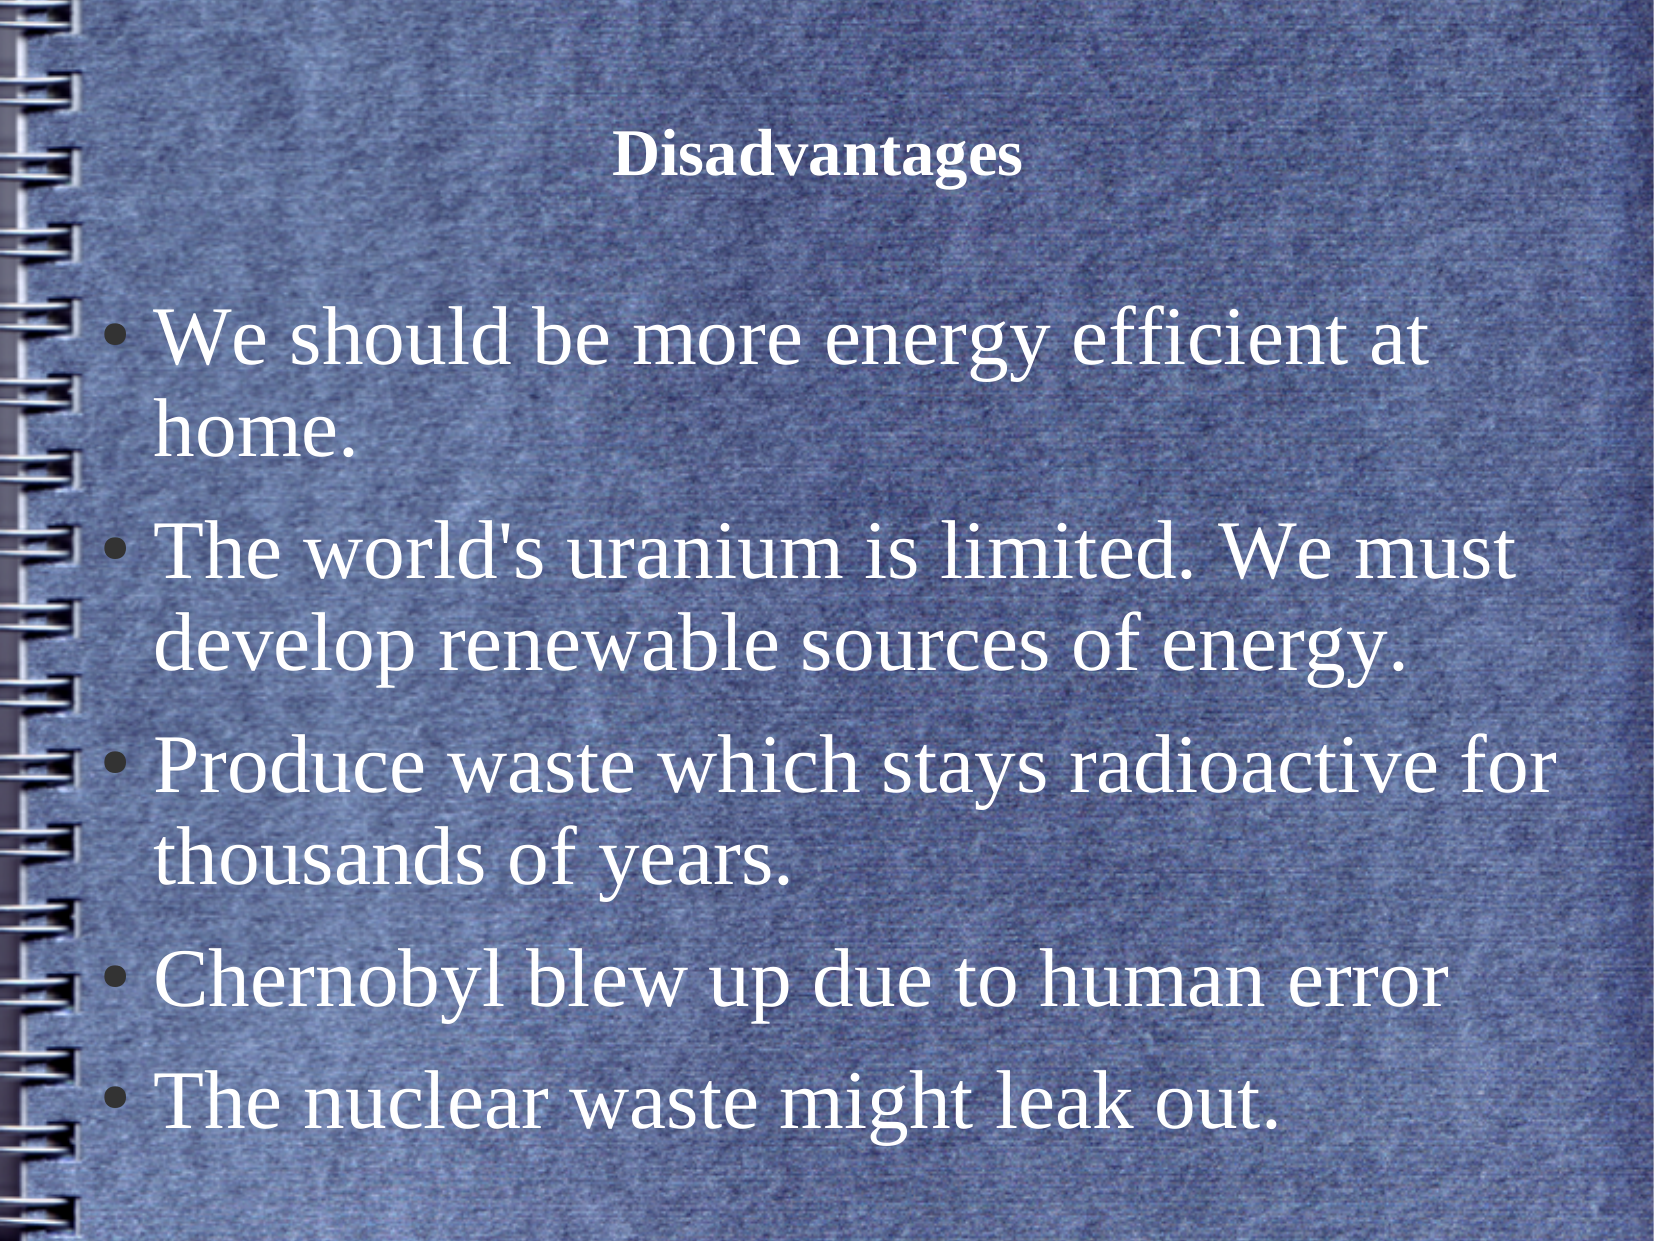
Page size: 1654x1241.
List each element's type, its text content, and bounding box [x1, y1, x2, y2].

title Disadvantages [82, 56, 1571, 250]
list We should be more energy efficient at home. The world's uranium is limited. We must develop renewable sources of energy. Produce waste which stays radioactive for thousands of years. Chernobyl blew up due to human error The nuclear waste might leak out. [82, 290, 1571, 1147]
picture [0, 0, 1654, 1241]
